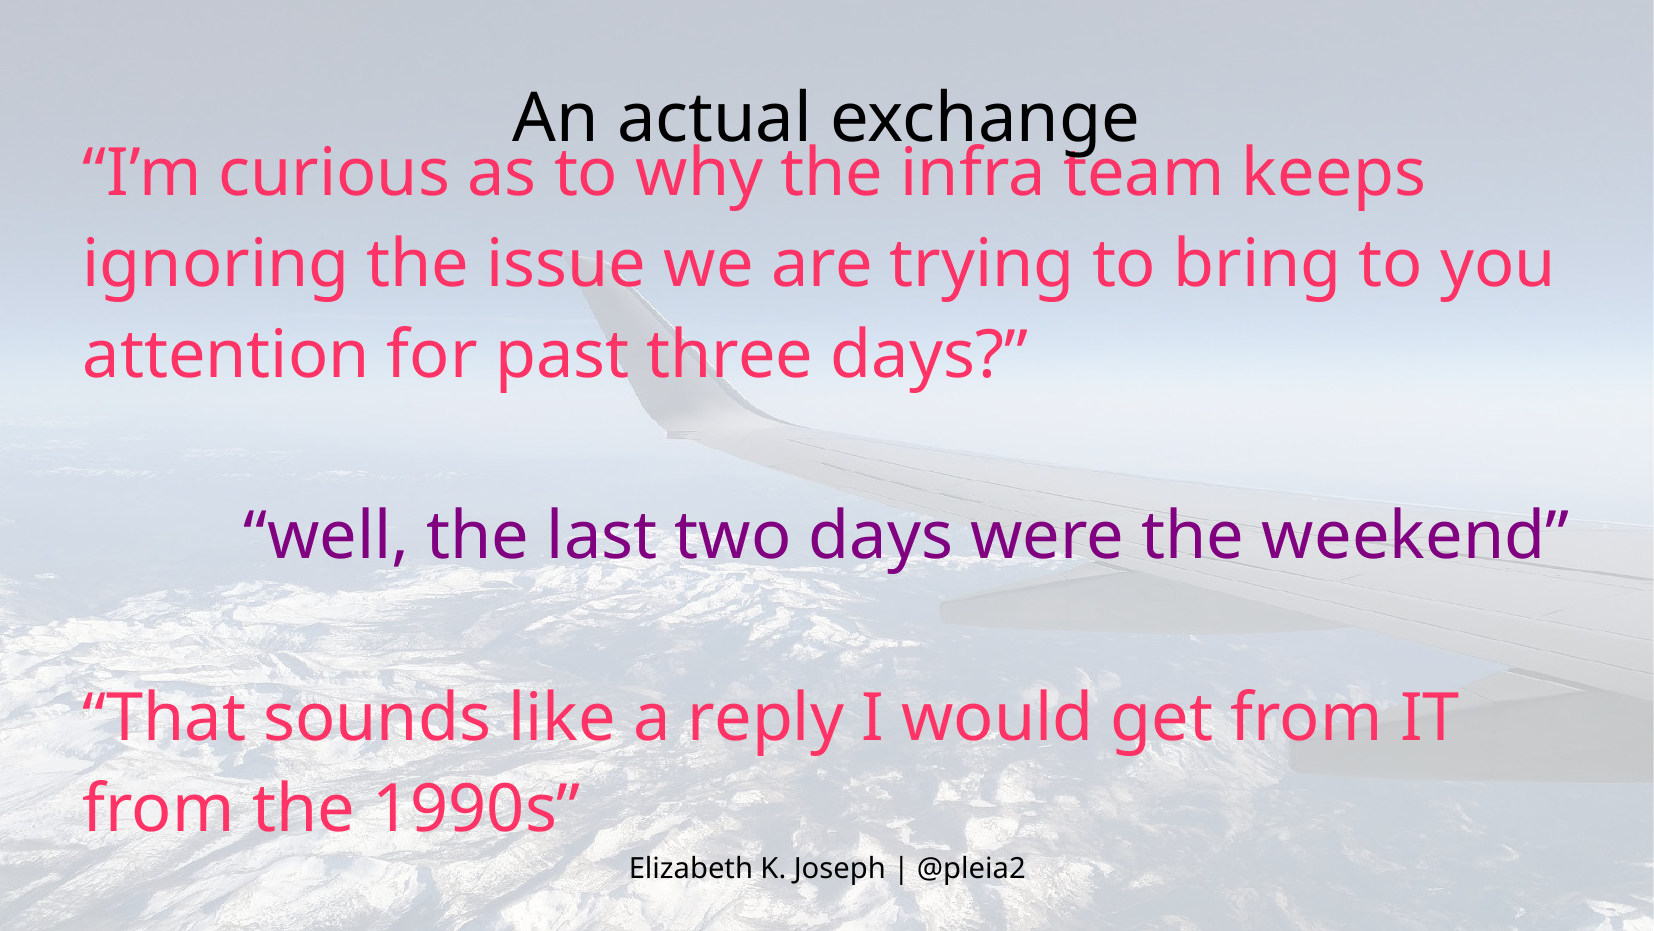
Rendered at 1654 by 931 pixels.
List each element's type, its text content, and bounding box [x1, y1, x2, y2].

subtitle “I’m curious as to why the infra team keeps ignoring the issue we are trying to bring to you attention for past three days?” “well, the last two days were the weekend” “That sounds like a reply I would get from IT from the 1990s” [82, 193, 1571, 787]
title An actual exchange [82, 37, 1571, 193]
picture [0, 0, 1654, 931]
